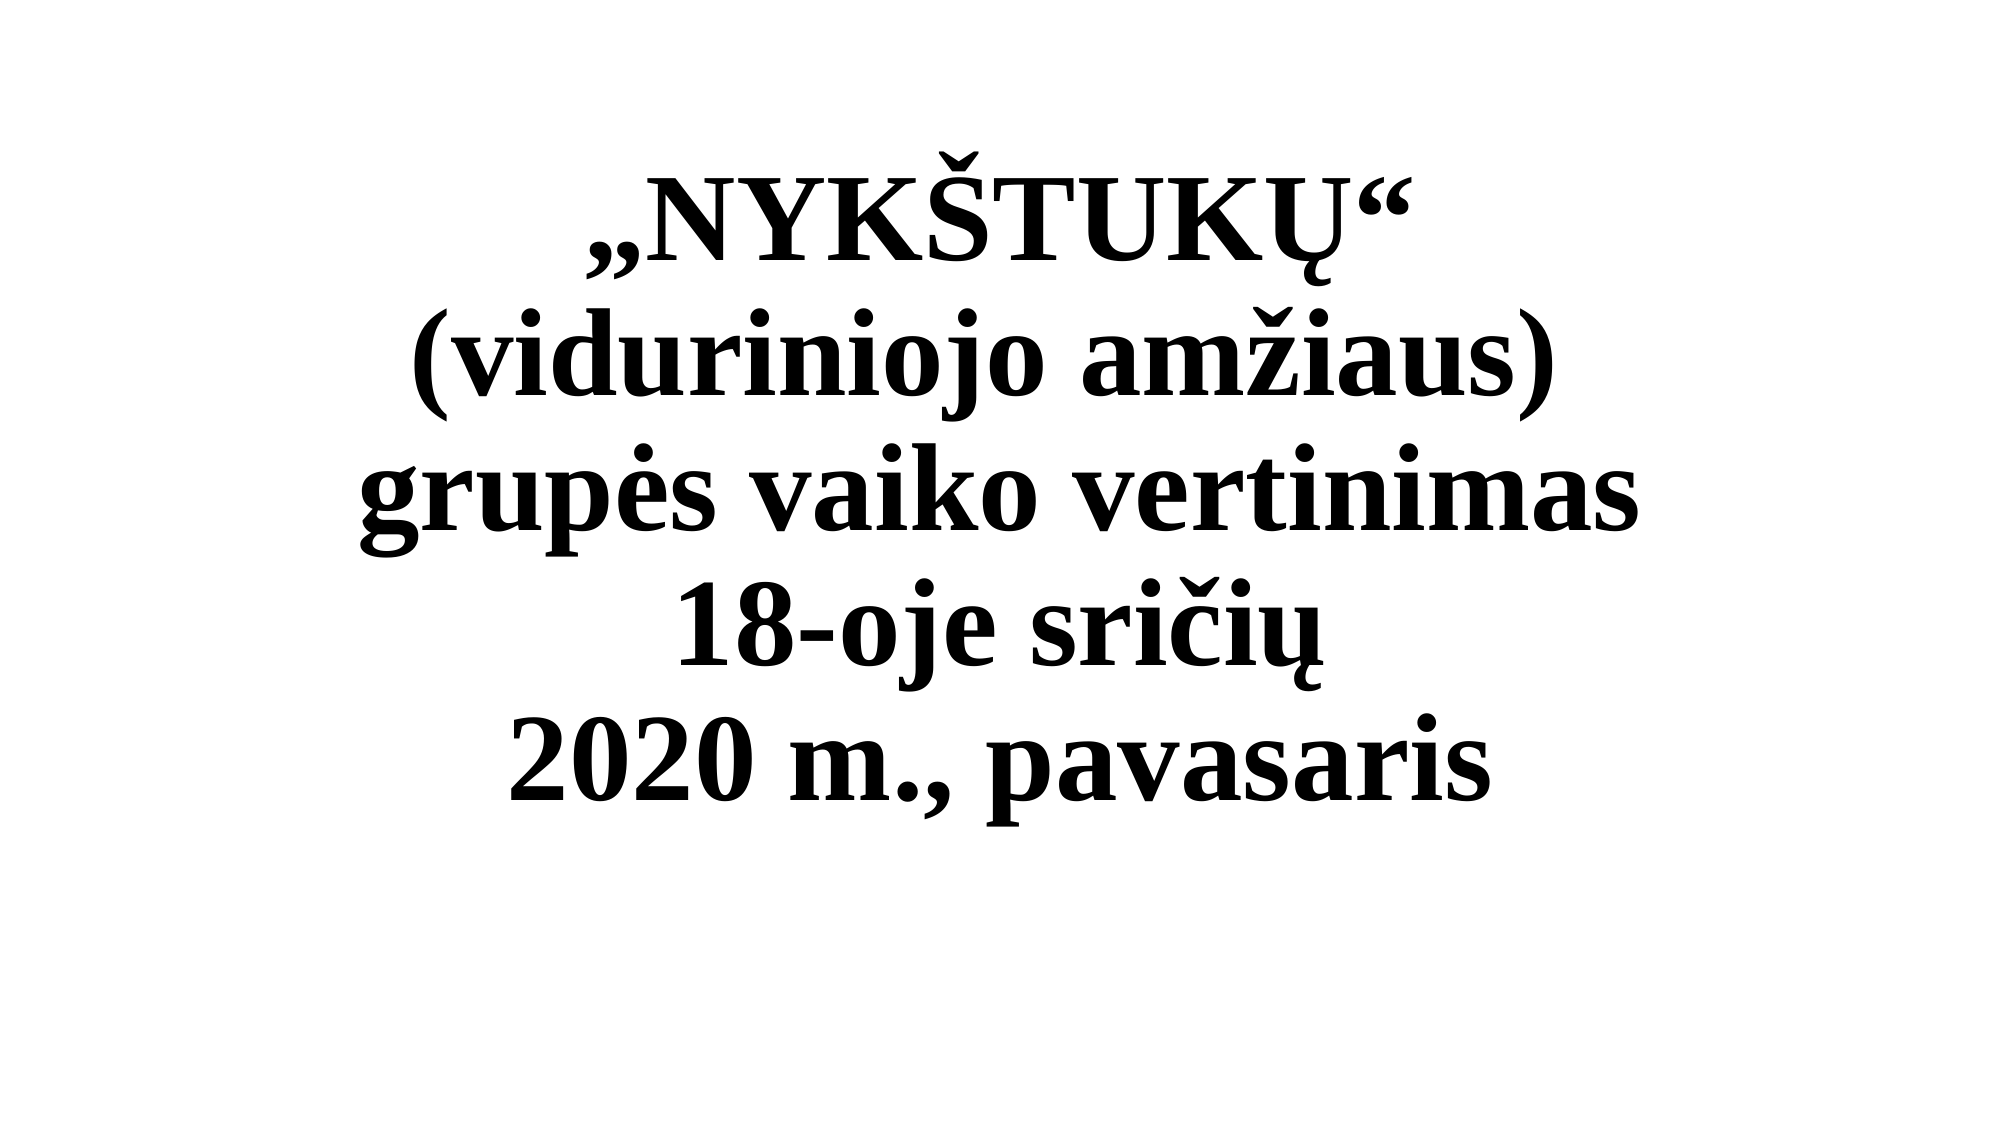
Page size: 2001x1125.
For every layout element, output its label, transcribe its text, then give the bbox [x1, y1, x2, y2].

title „NYKŠTUKŲ“ (viduriniojo amžiaus) grupės vaiko vertinimas 18-oje sričių 2020 m., pavasaris [249, 63, 1750, 835]
